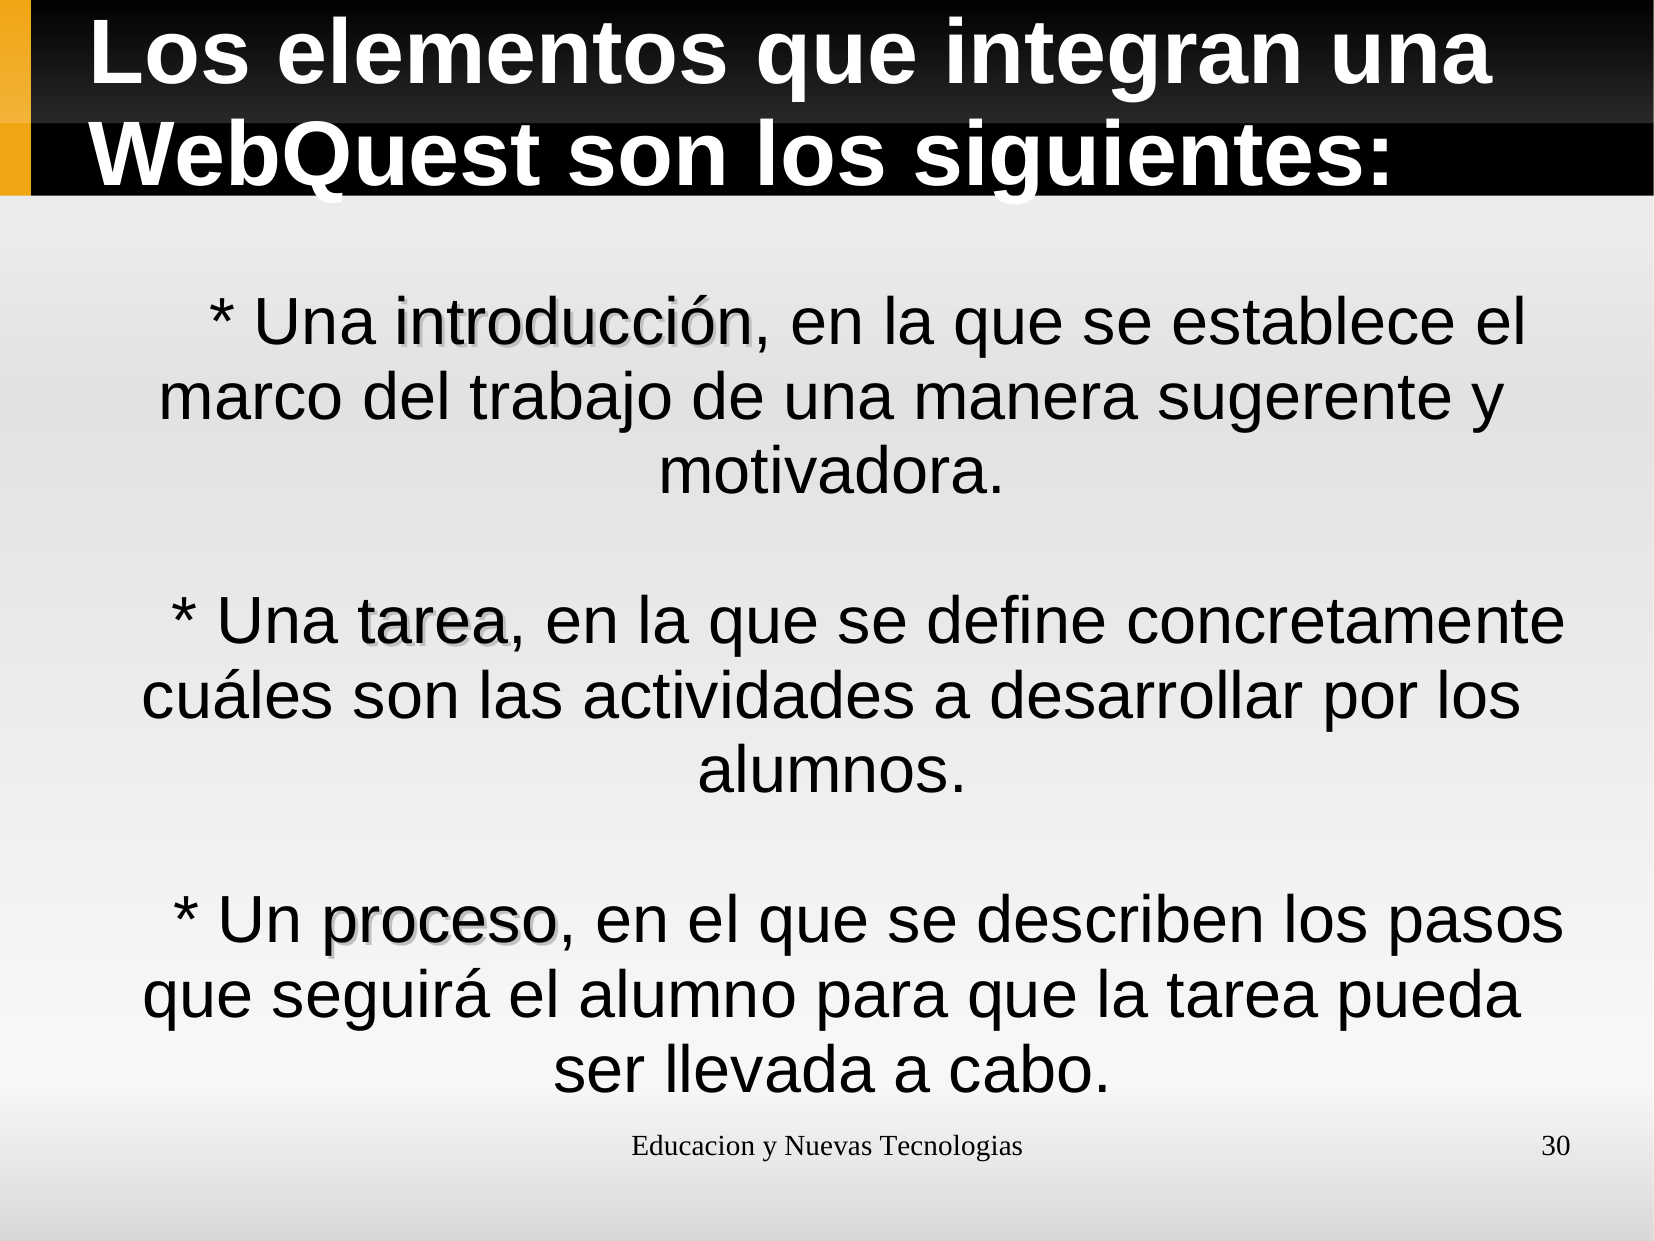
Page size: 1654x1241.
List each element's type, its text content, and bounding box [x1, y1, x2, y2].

subtitle * Una introducción, en la que se establece el marco del trabajo de una manera sugerente y motivadora. * Una tarea, en la que se define concretamente cuáles son las actividades a desarrollar por los alumnos. * Un proceso, en el que se describen los pasos que seguirá el alumno para que la tarea pueda ser llevada a cabo. [88, 209, 1577, 1182]
picture [0, 0, 1654, 1241]
title Los elementos que integran una WebQuest son los siguientes: [88, 0, 1577, 206]
